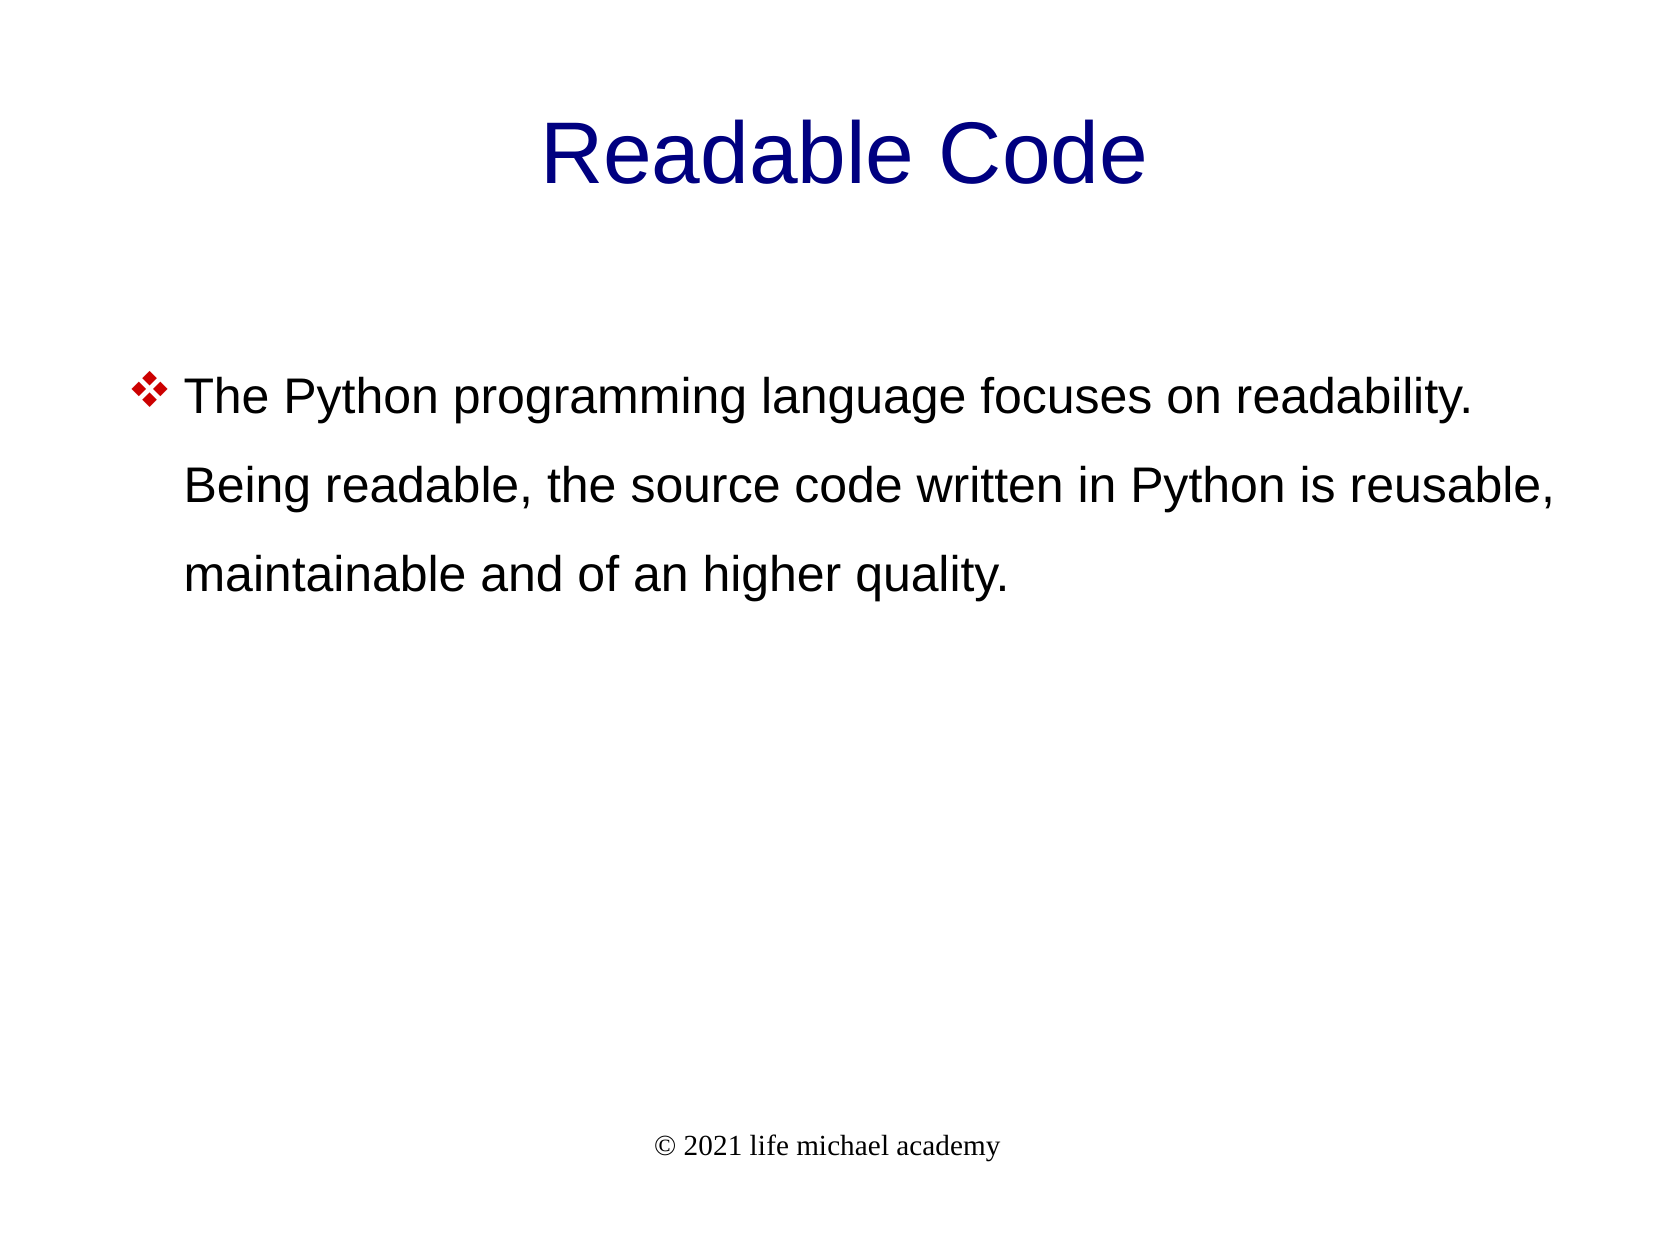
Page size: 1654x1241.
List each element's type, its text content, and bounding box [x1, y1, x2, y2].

title Readable Code [82, 49, 1571, 257]
list The Python programming language focuses on readability. Being readable, the source code written in Python is reusable, maintainable and of an higher quality. [112, 326, 1576, 1035]
